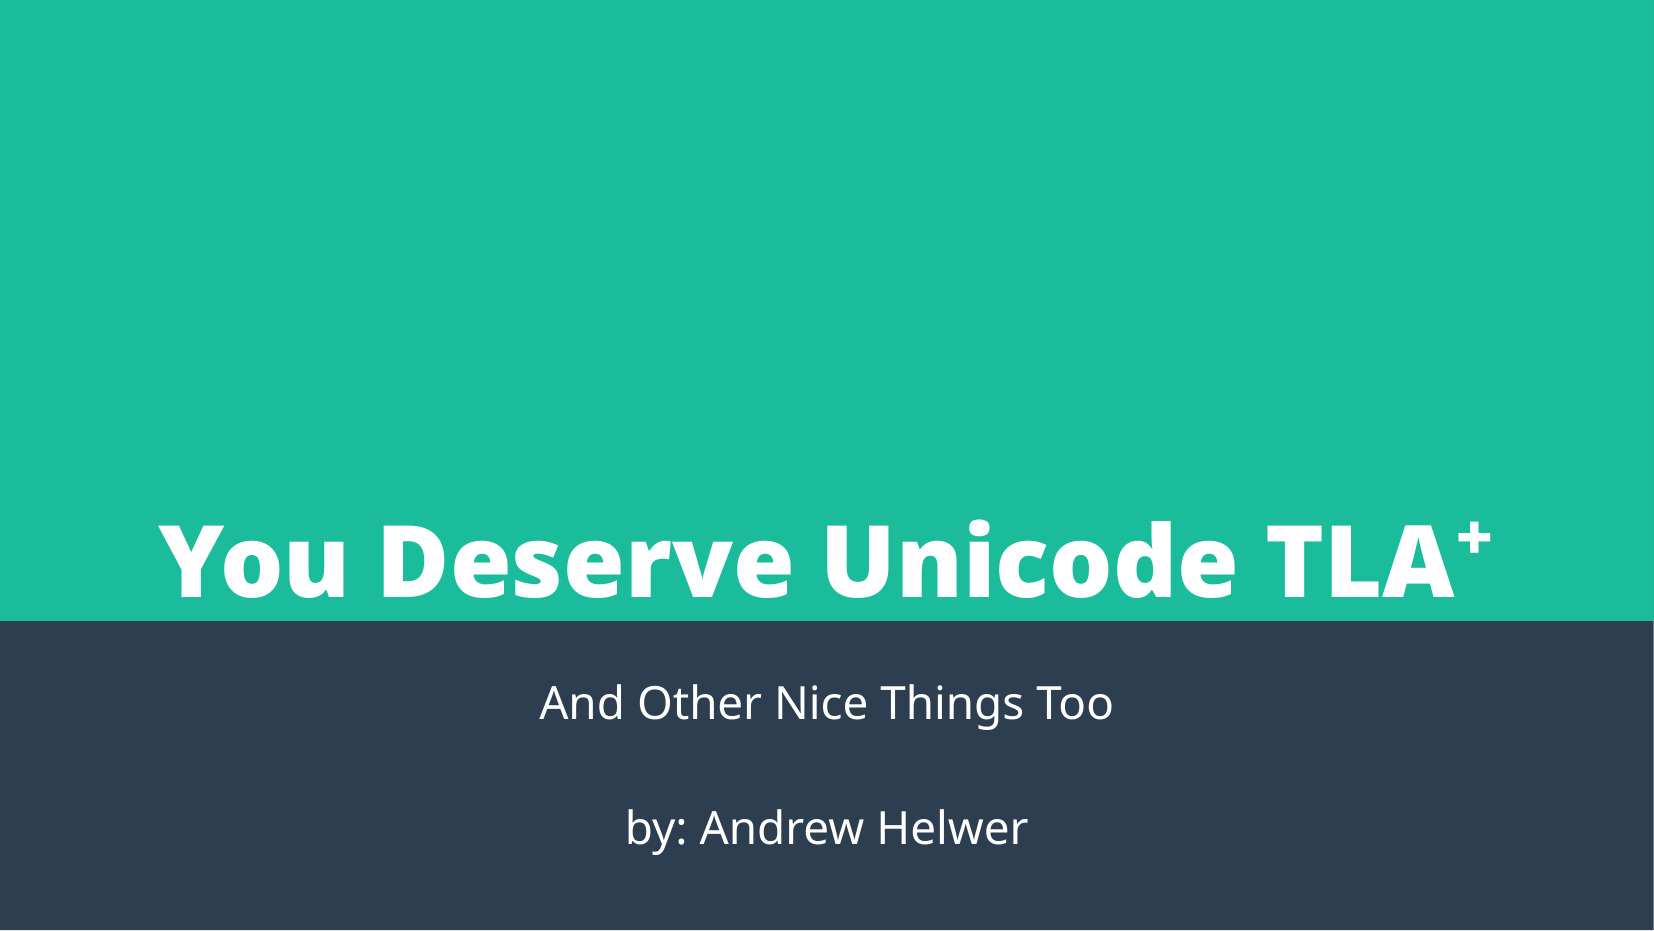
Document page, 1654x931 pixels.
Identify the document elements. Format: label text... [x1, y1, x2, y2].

subtitle And Other Nice Things Too by: Andrew Helwer [59, 642, 1595, 886]
title You Deserve Unicode TLA⁺ [59, 440, 1595, 608]
